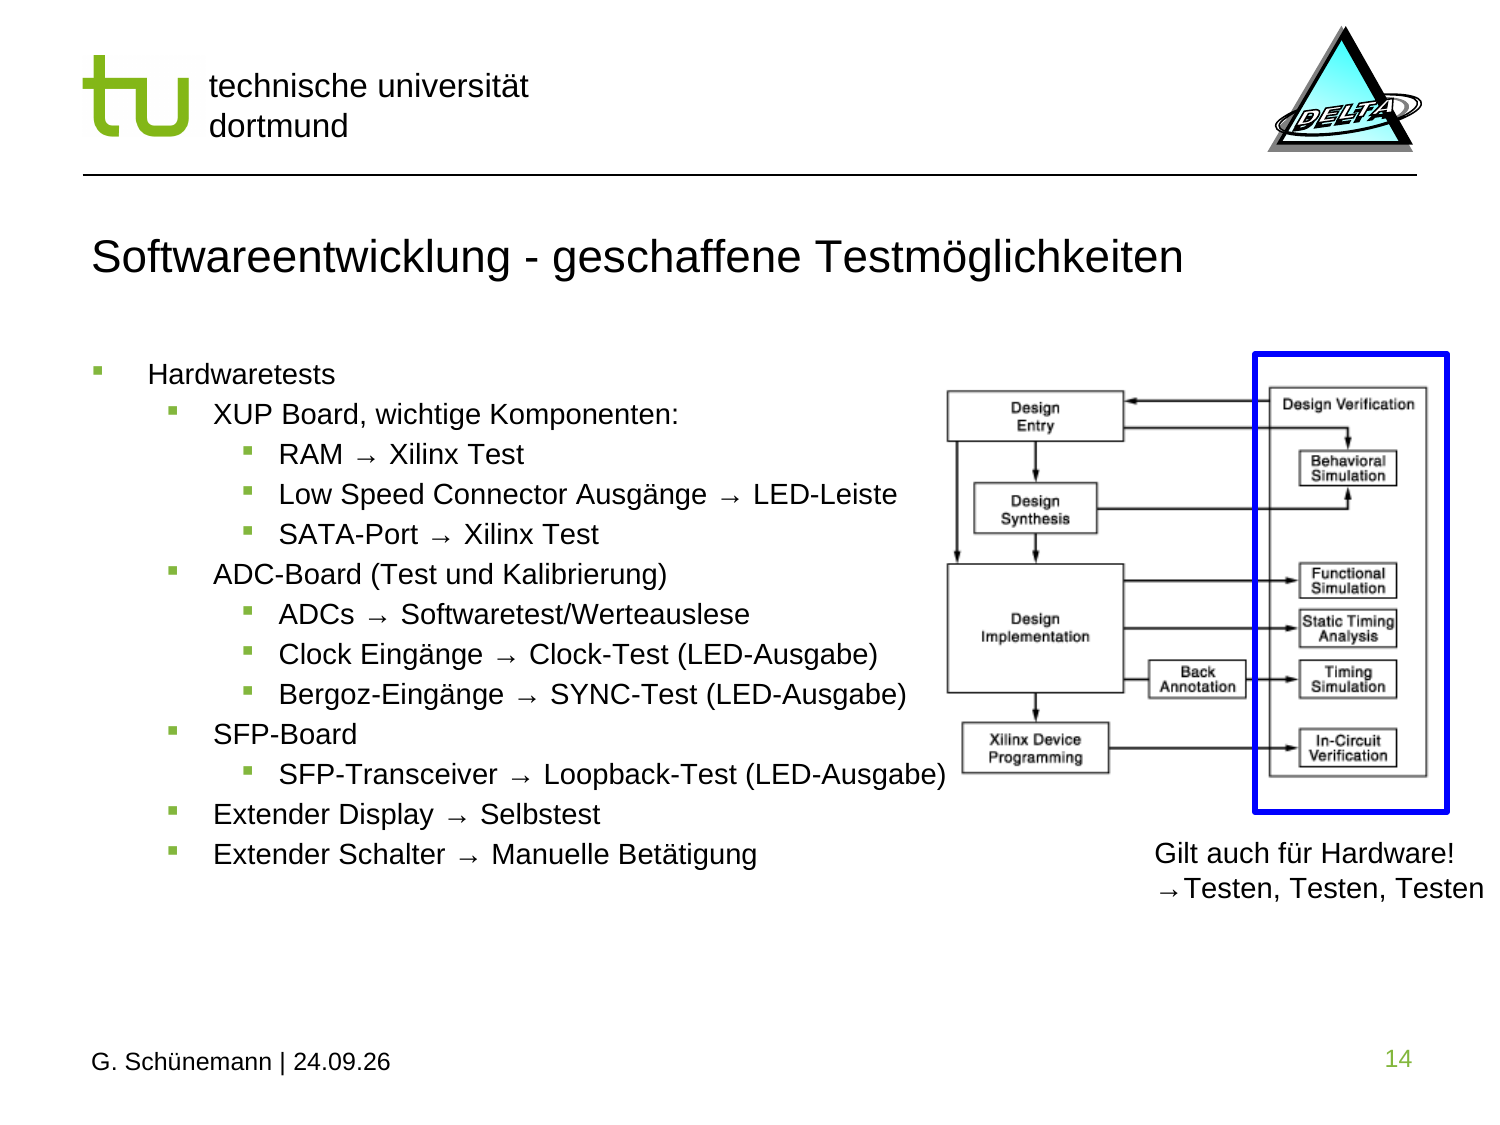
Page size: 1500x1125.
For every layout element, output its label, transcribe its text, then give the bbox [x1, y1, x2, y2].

text_box Gilt auch für Hardware! →Testen, Testen, Testen [1139, 826, 1500, 912]
list Hardwaretests XUP Board, wichtige Komponenten: RAM → Xilinx Test Low Speed Connector Ausgänge → LED-Leiste SATA-Port → Xilinx Test ADC-Board (Test und Kalibrierung) ADCs → Softwaretest/Werteauslese Clock Eingänge → Clock-Test (LED-Ausgabe) Bergoz-Eingänge → SYNC-Test (LED-Ausgabe) SFP-Board SFP-Transceiver → Loopback-Test (LED-Ausgabe) Extender Display → Selbstest Extender Schalter → Manuelle Betätigung [76, 350, 1411, 1001]
title Softwareentwicklung - geschaffene Testmöglichkeiten [76, 174, 1411, 338]
list Hardwaretests XUP Board, wichtige Komponenten: RAM → Xilinx Test Low Speed Connector Ausgänge → LED-Leiste SATA-Port → Xilinx Test ADC-Board (Test und Kalibrierung) ADCs → Softwaretest/Werteauslese Clock Eingänge → Clock-Test (LED-Ausgabe) Bergoz-Eingänge → SYNC-Test (LED-Ausgabe) SFP-Board SFP-Transceiver → Loopback-Test (LED-Ausgabe) Extender Display → Selbstest Extender Schalter → Manuelle Betätigung [1258, 357, 1411, 809]
picture [1411, 383, 1433, 781]
picture [82, 55, 206, 137]
